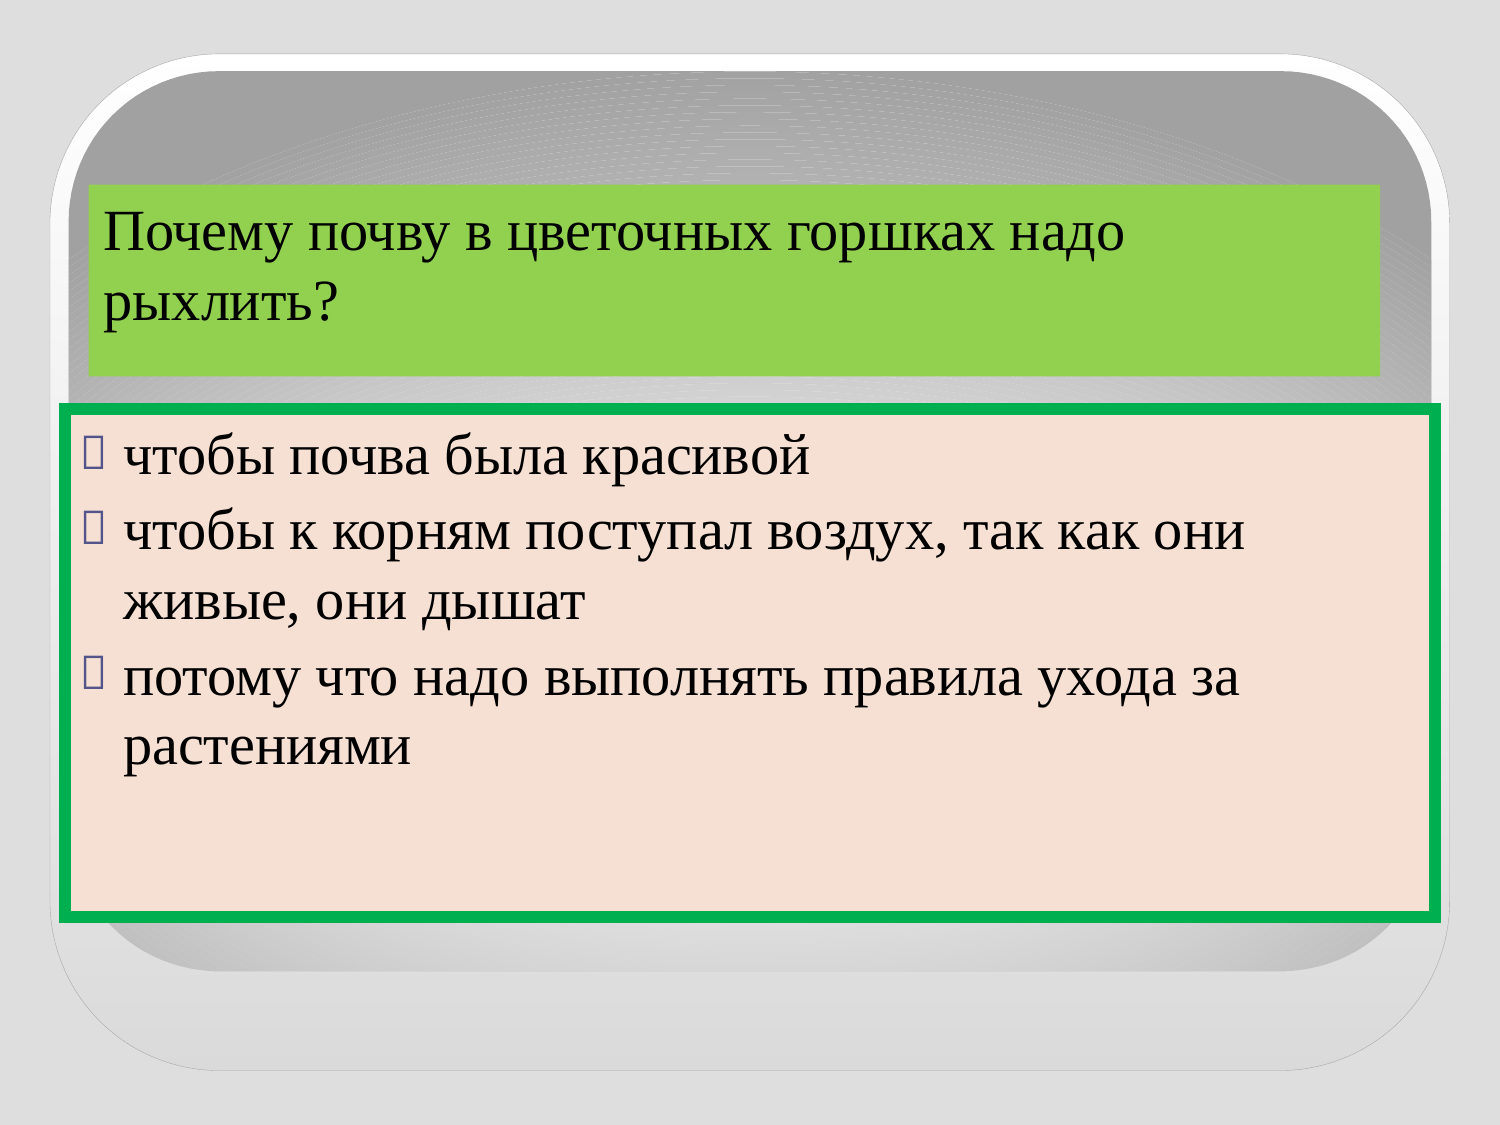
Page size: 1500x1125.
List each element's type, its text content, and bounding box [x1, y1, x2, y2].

list чтобы почва была красивой чтобы к корням поступал воздух, так как они живые, они дышат потому что надо выполнять правила ухода за растениями [64, 408, 1436, 917]
list Почему почву в цветочных горшках надо рыхлить? [88, 184, 1381, 377]
